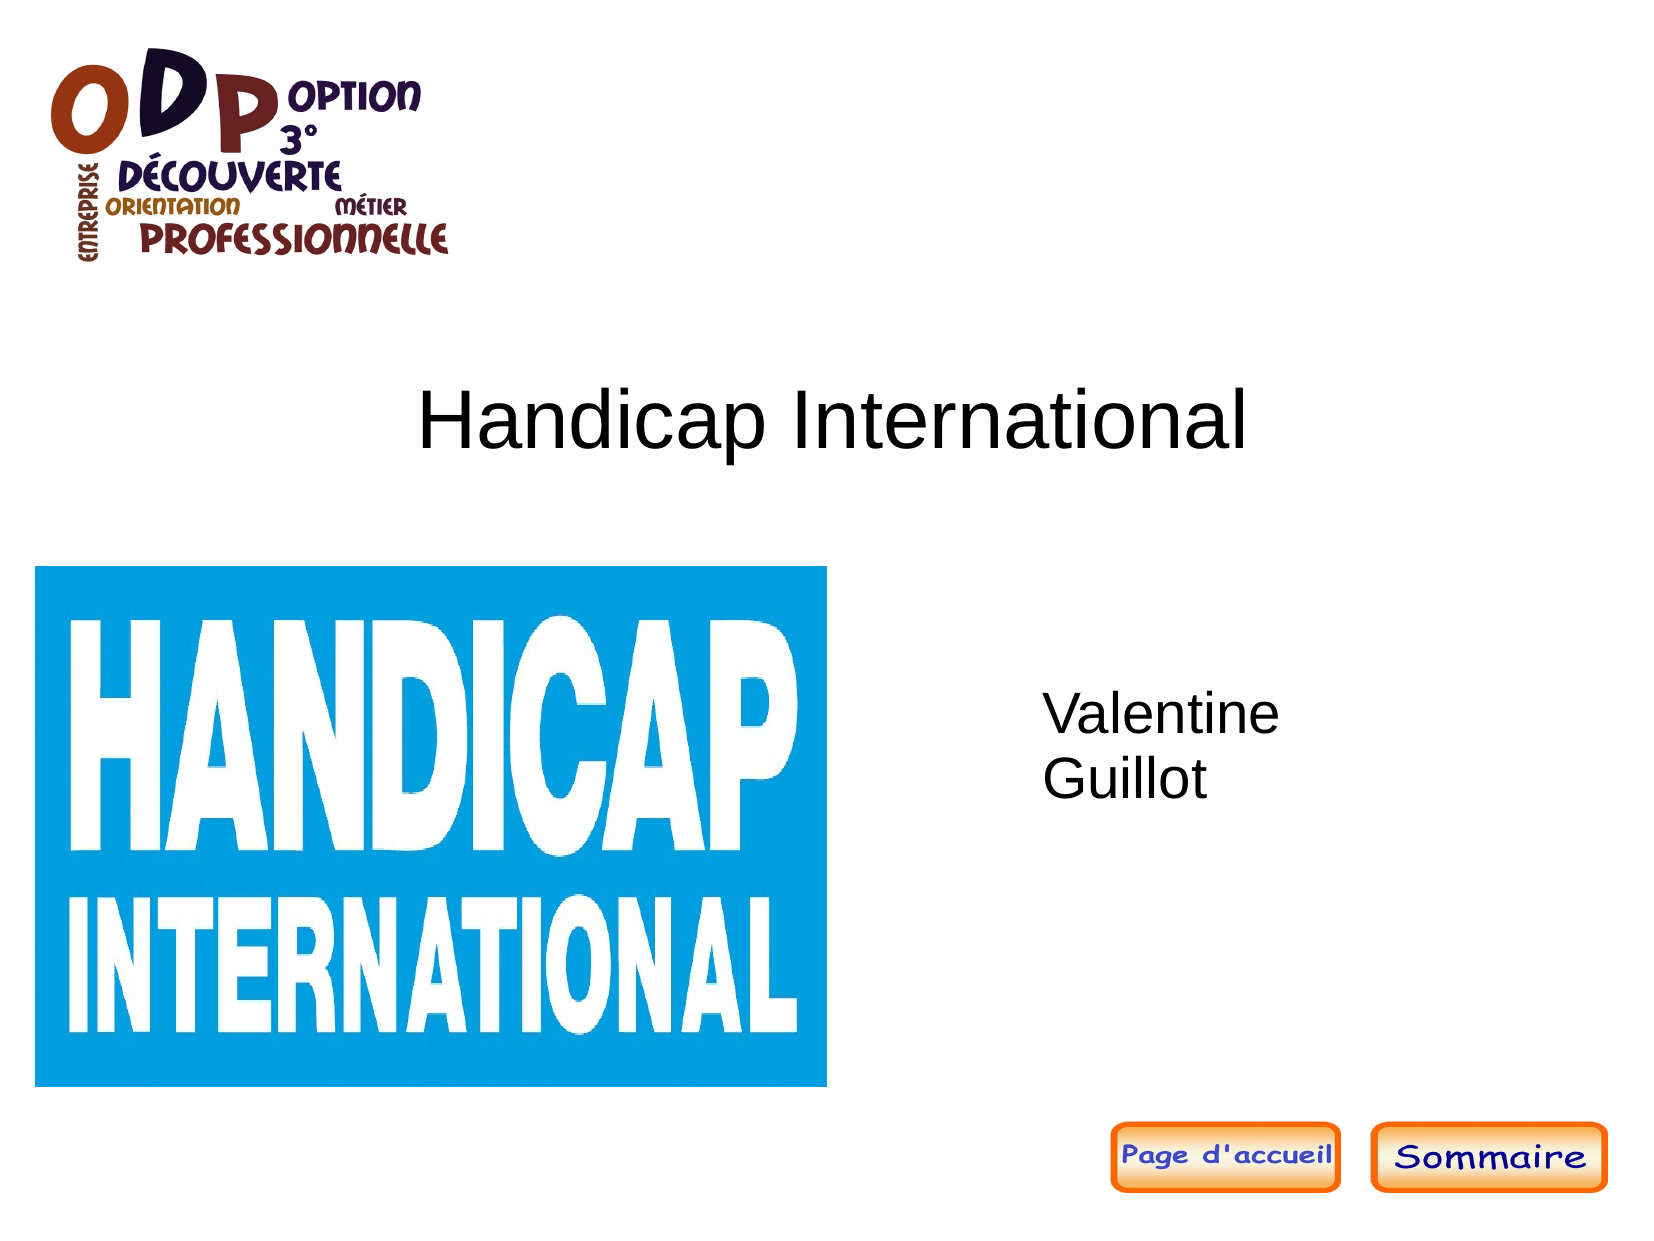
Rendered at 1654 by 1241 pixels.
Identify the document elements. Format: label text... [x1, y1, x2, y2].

picture [372, 620, 468, 852]
picture [71, 620, 160, 852]
picture [158, 897, 213, 1034]
picture [473, 620, 504, 850]
picture [1370, 1121, 1608, 1193]
picture [43, 41, 455, 266]
picture [166, 620, 268, 850]
picture [619, 897, 672, 1034]
picture [406, 895, 466, 1034]
picture [546, 894, 611, 1035]
picture [1110, 1121, 1341, 1193]
picture [601, 620, 705, 850]
picture [462, 897, 517, 1034]
subtitle Handicap International [82, 354, 1583, 485]
picture [510, 614, 606, 857]
picture [218, 897, 271, 1034]
picture [710, 620, 799, 850]
picture [343, 897, 396, 1034]
picture [750, 897, 797, 1034]
picture [273, 620, 364, 852]
picture [682, 895, 741, 1034]
picture [69, 897, 87, 1034]
text_box Valentine Guillot [1027, 673, 1477, 818]
picture [278, 895, 335, 1034]
picture [97, 897, 151, 1034]
picture [522, 897, 541, 1034]
